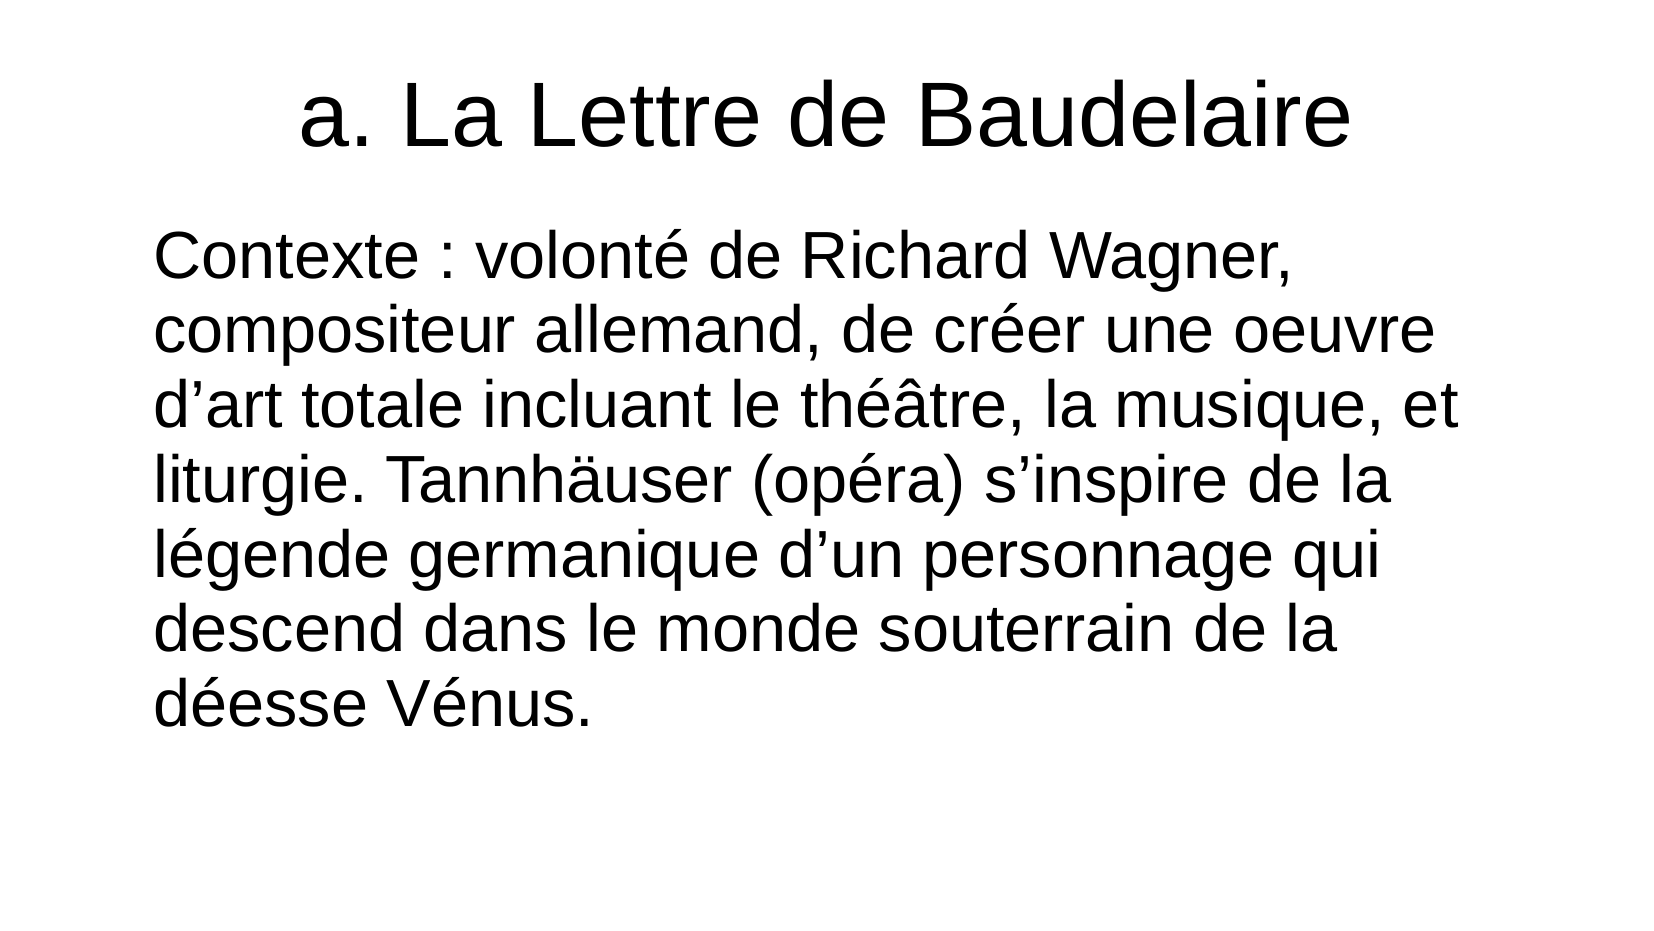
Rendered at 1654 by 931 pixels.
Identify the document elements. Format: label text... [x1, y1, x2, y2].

title a. La Lettre de Baudelaire [82, 37, 1571, 193]
list Contexte : volonté de Richard Wagner, compositeur allemand, de créer une oeuvre d’art totale incluant le théâtre, la musique, et liturgie. Tannhäuser (opéra) s’inspire de la légende germanique d’un personnage qui descend dans le monde souterrain de la déesse Vénus. [82, 217, 1571, 758]
